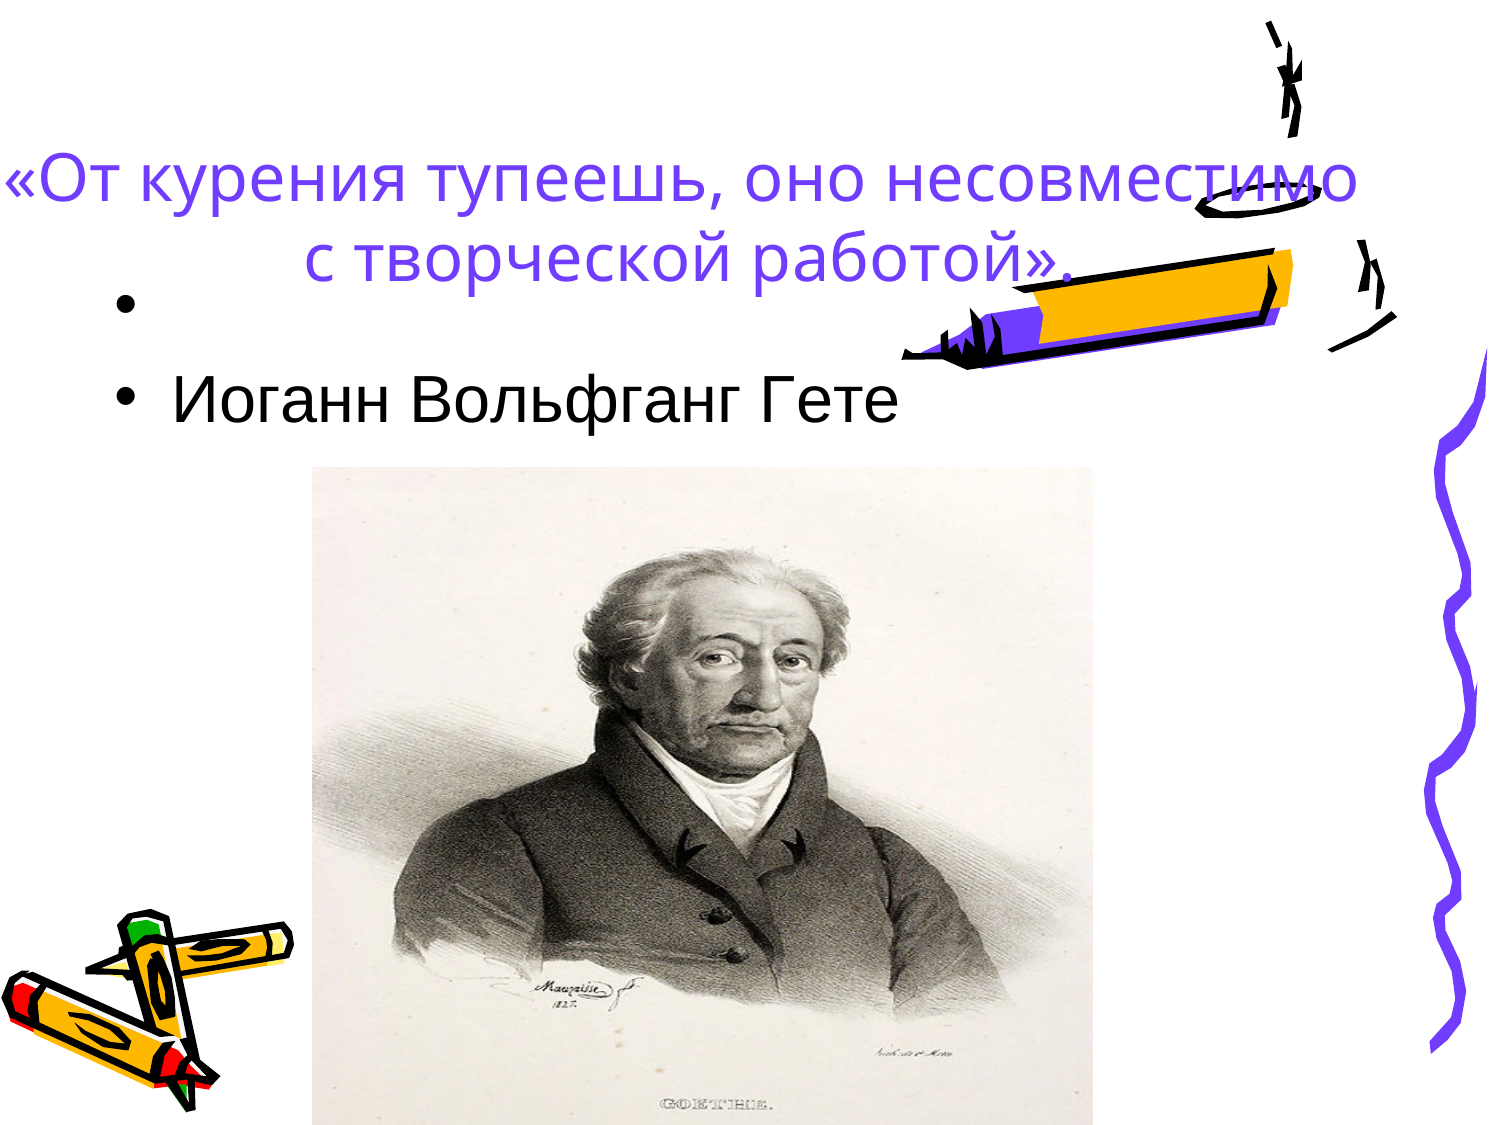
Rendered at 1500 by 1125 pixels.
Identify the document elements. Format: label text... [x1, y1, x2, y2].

title «От курения тупеешь, оно несовместимо с творческой работой». [0, 125, 1383, 303]
list Иоганн Вольфганг Гете [100, 255, 924, 539]
picture [312, 468, 1093, 1125]
